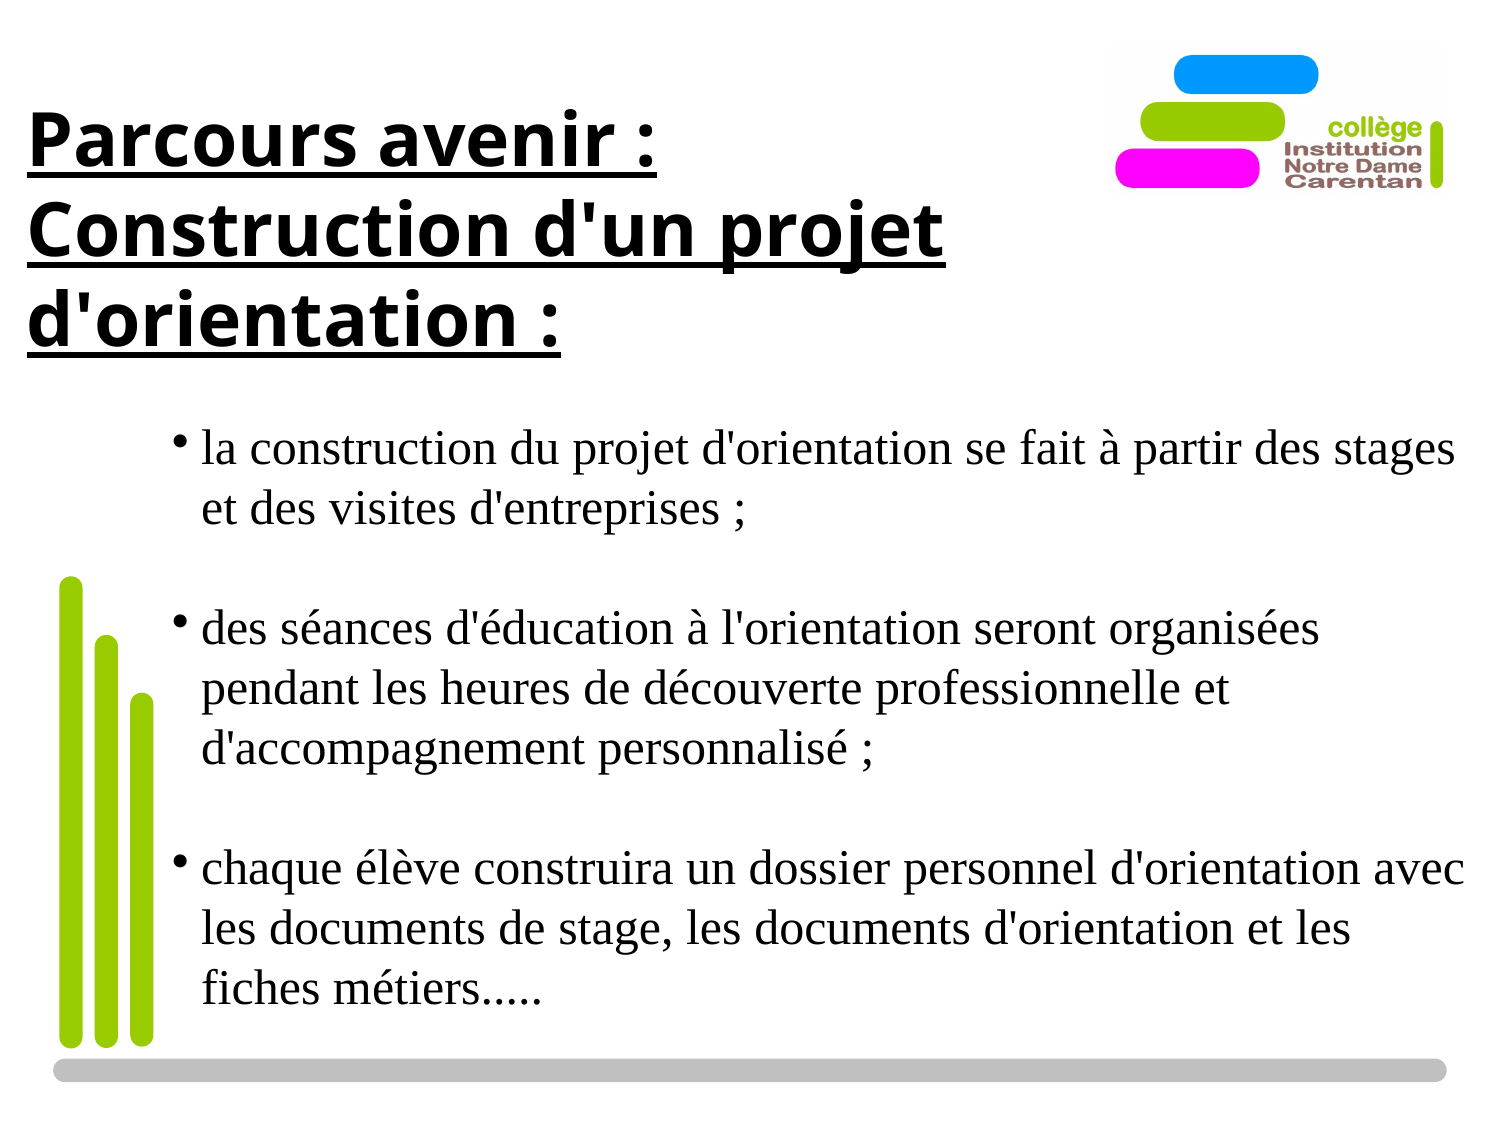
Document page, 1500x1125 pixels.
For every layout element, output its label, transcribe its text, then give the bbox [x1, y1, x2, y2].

text_box [59, 576, 82, 1049]
picture [1105, 42, 1447, 198]
text_box [53, 1058, 1436, 1083]
text_box la construction du projet d'orientation se fait à partir des stages et des visites d'entreprises ; des séances d'éducation à l'orientation seront organisées pendant les heures de découverte professionnelle et d'accompagnement personnalisé ; chaque élève construira un dossier personnel d'orientation avec les documents de stage, les documents d'orientation et les fiches métiers..... [82, 406, 1489, 1082]
text_box Parcours avenir : Construction d'un projet d'orientation : [11, 91, 1182, 362]
